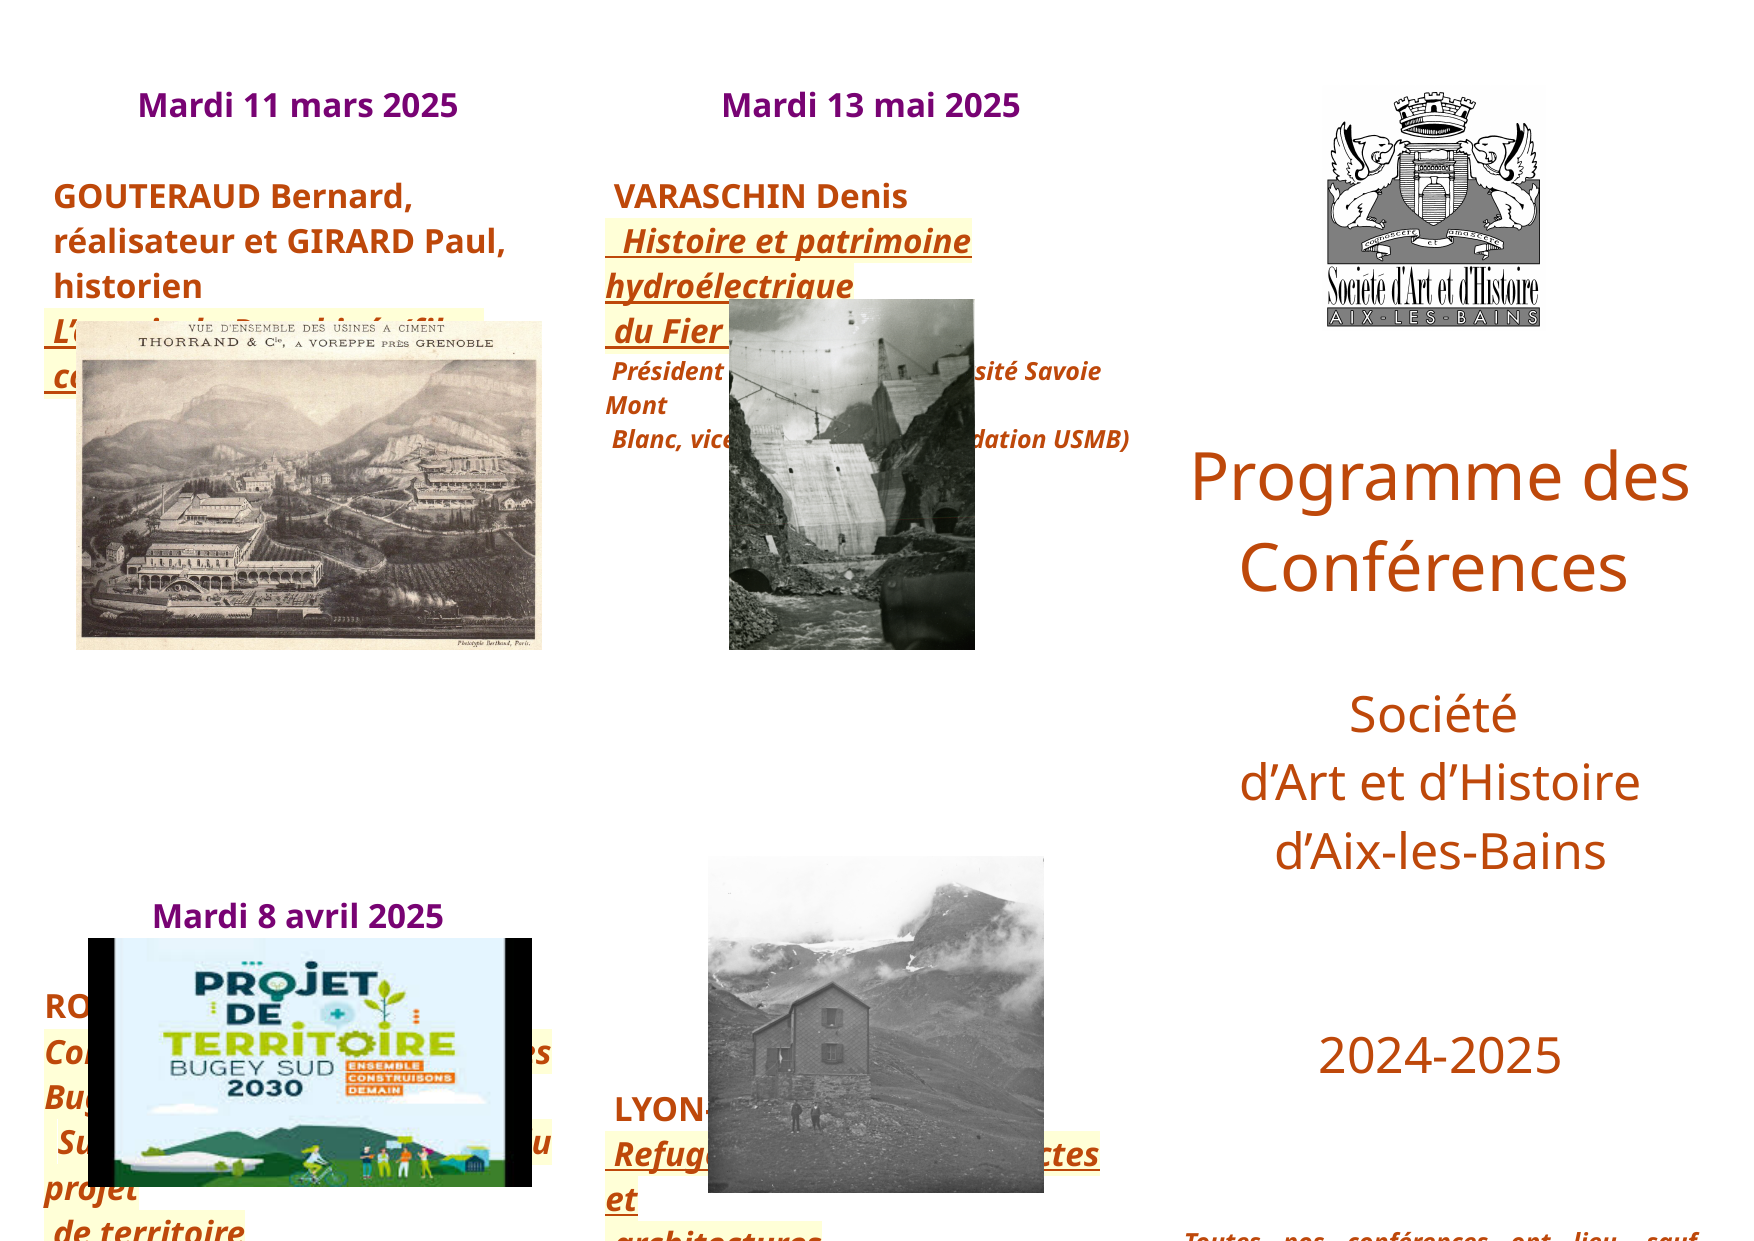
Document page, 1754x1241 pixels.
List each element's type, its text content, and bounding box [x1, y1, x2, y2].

picture [76, 321, 542, 650]
text_box Programme des Conférences Société d’Art et d’Histoire d’Aix-les-Bains 2024-2025 Toutes nos conférences ont lieu, sauf exception, le deuxième mardi du mois, au cinéma Le Victoria, 36 av Victoria, et sont en accès libre et gratuit, à 20 h 15. Les titres des conférences sont provisoires et certaines dates peuvent changées en fonction des évènements propres aux conférenciers. La Lettre d’Arts et Mémoire et l’affichage indiqueront les changements. [1169, 285, 1713, 1191]
picture [1322, 85, 1546, 331]
picture [729, 299, 975, 650]
text_box Mardi 11 mars 2025 GOUTERAUD Bernard, réalisateur et GIRARD Paul, historien L’or gris du Dauphiné (film- conférence) Mardi 8 avril 2025 ROUMAGOUX Emilie Communauté de communes Bugey- Sud, le patrimoine au cœur du projet de territoire Chargée de mission patrimoine et culture, CC Bugey-Sud. [29, 29, 567, 1182]
text_box Mardi 13 mai 2025 VARASCHIN Denis Histoire et patrimoine hydroélectrique du Fier Président honoraire de l’université Savoie Mont Blanc, vice-président de la Fondation USMB) Mardi 10 juin 2025 LYON-CAEN Jean-François Refuges des Alpes - Architectes et architectures [590, 29, 1152, 1182]
picture [88, 938, 532, 1187]
picture [708, 856, 1044, 1193]
